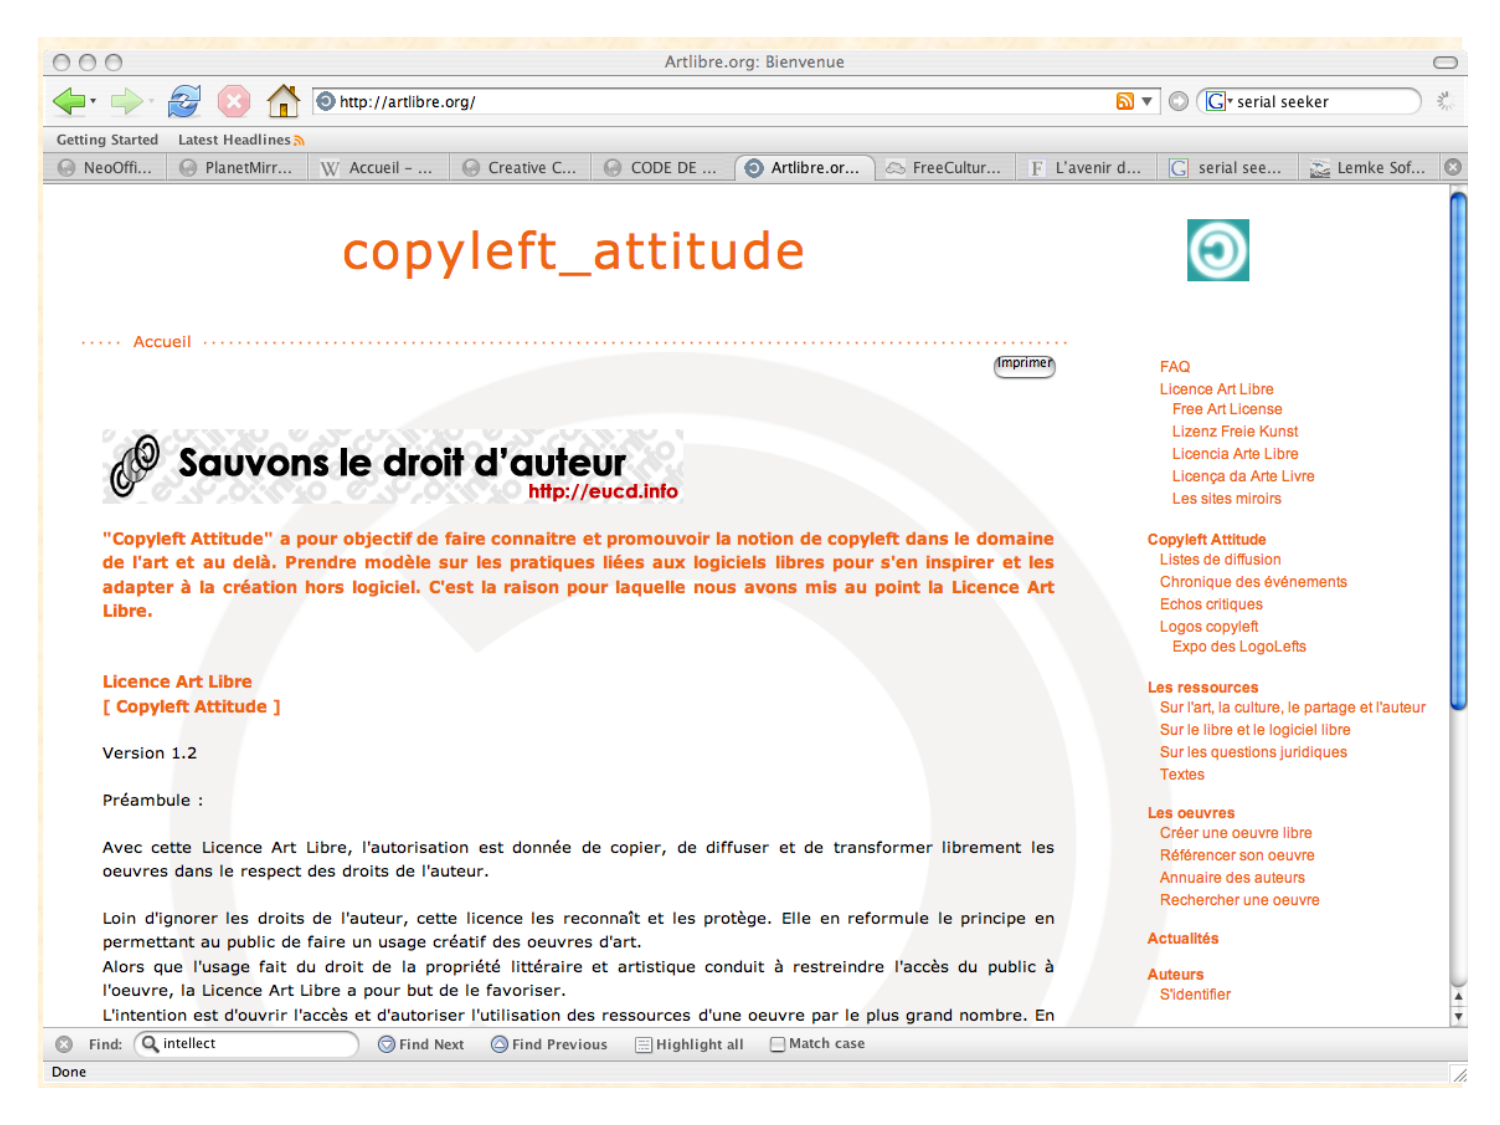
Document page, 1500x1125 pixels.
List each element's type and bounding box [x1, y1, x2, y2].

picture [37, 37, 1468, 1088]
